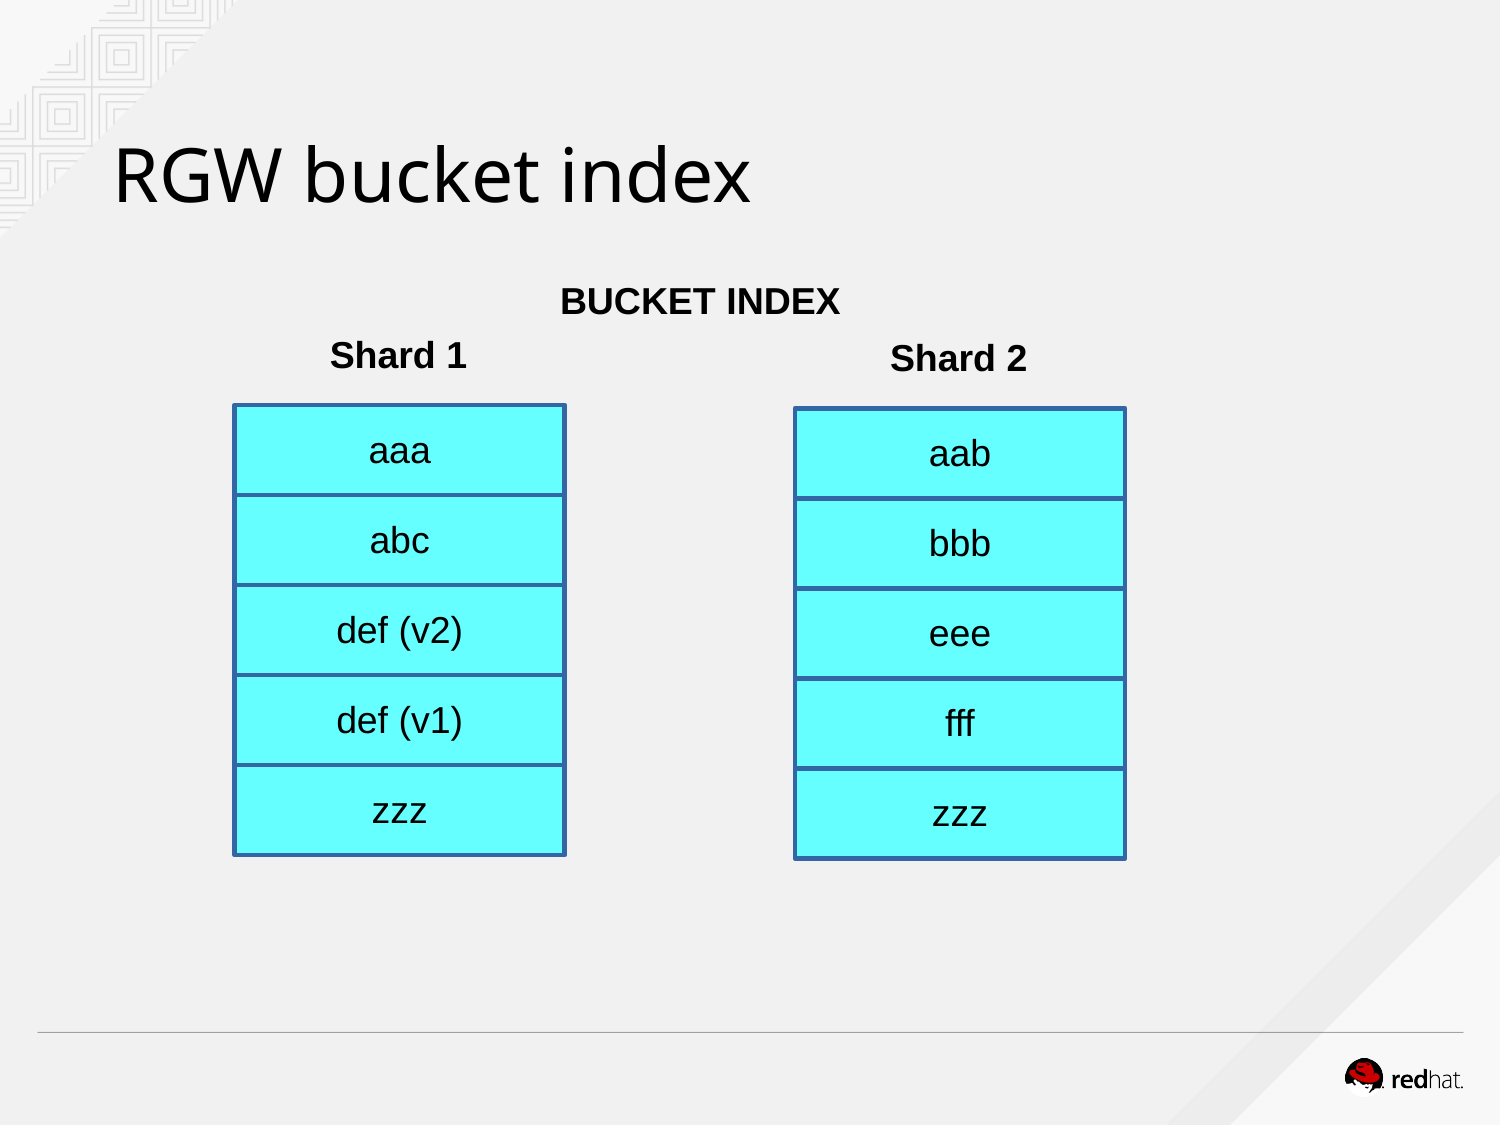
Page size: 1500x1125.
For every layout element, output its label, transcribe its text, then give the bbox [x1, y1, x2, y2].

text_box aab [795, 408, 1126, 498]
text_box Shard 2 [875, 329, 1056, 387]
text_box def (v1) [234, 675, 565, 766]
text_box abc [234, 495, 565, 585]
text_box BUCKET INDEX [545, 273, 876, 330]
text_box eee [795, 588, 1126, 678]
title RGW bucket index [112, 0, 1388, 225]
text_box aaa [234, 404, 565, 495]
text_box bbb [795, 498, 1126, 588]
text_box zzz [234, 766, 565, 856]
text_box Shard 1 [315, 326, 496, 384]
text_box def (v2) [234, 585, 565, 675]
picture [0, 0, 1500, 1125]
text_box fff [795, 678, 1126, 769]
text_box zzz [795, 769, 1126, 859]
